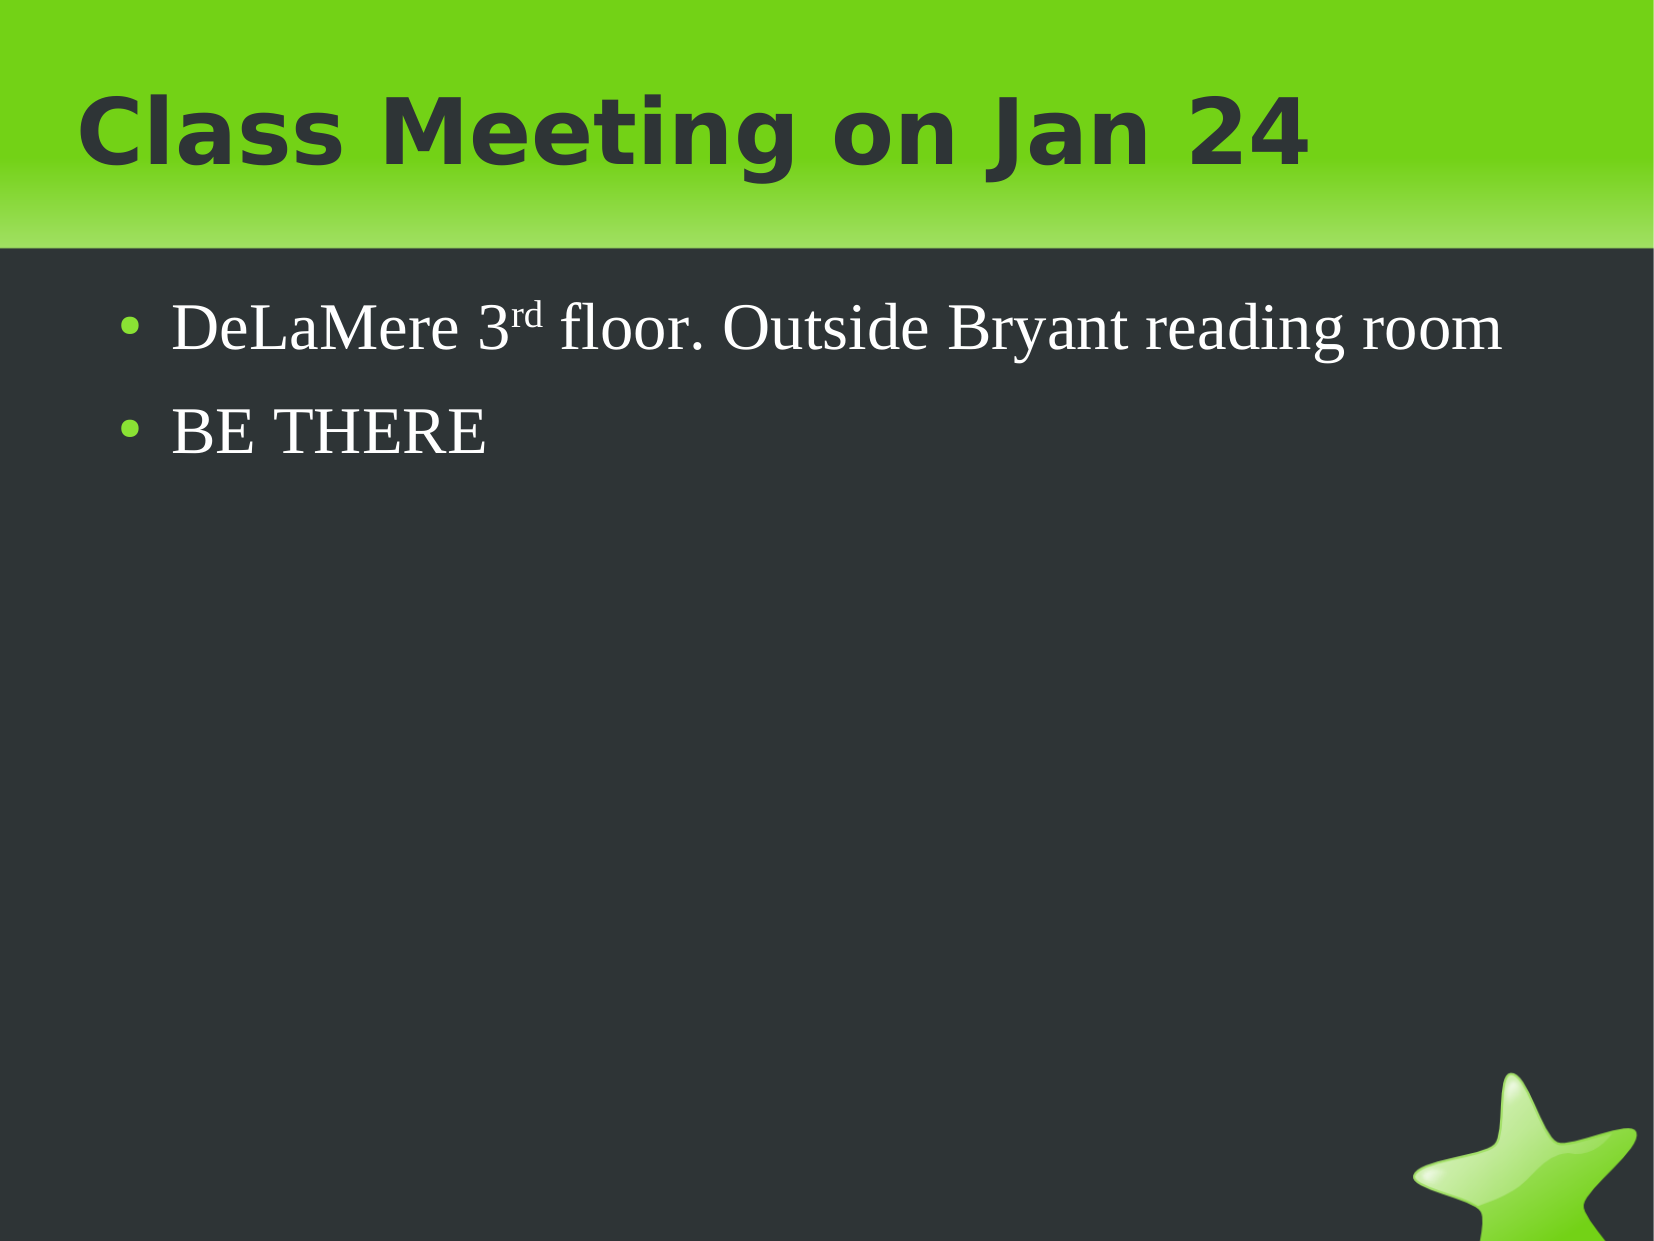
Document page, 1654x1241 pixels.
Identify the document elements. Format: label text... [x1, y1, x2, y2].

picture [0, 0, 1654, 1241]
title Class Meeting on Jan 24 [76, 36, 1565, 229]
list DeLaMere 3rd floor. Outside Bryant reading room BE THERE [82, 290, 1571, 1094]
